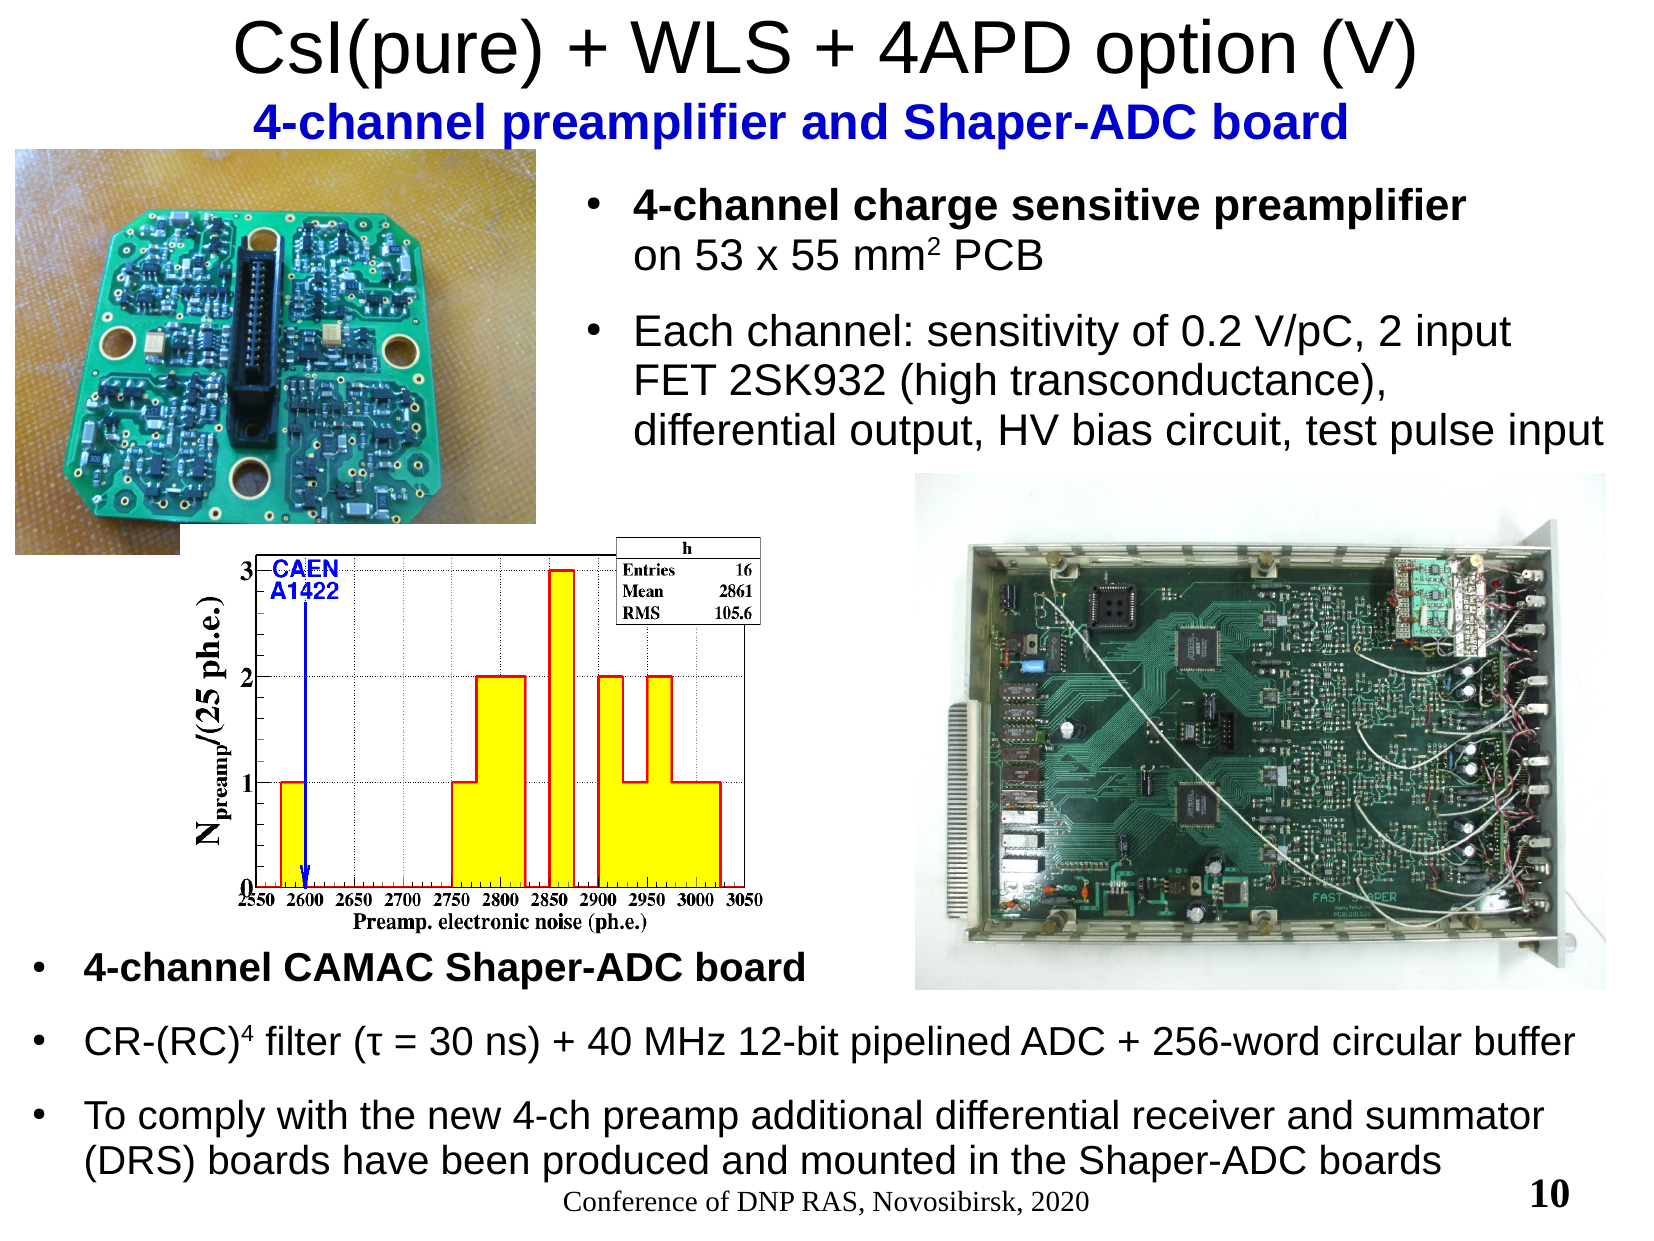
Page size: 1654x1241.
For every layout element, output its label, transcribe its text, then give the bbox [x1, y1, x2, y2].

picture [915, 473, 1606, 945]
picture [15, 149, 766, 940]
list 4-channel charge sensitive preamplifier on 53 x 55 mm2 PCB Each channel: sensitivity of 0.2 V/pC, 2 input FET 2SK932 (high transconductance), differential output, HV bias circuit, test pulse input [570, 180, 1624, 466]
title CsI(pure) + WLS + 4APD option (V) [82, 5, 1571, 91]
text_box 4-channel preamplifier and Shaper-ADC board [210, 94, 1396, 151]
list 4-channel CAMAC Shaper-ADC board CR-(RC)4 filter (τ = 30 ns) + 40 MHz 12-bit pipelined ADC + 256-word circular buffer To comply with the new 4-ch preamp additional differential receiver and summator (DRS) boards have been produced and mounted in the Shaper-ADC boards [15, 945, 1636, 1186]
